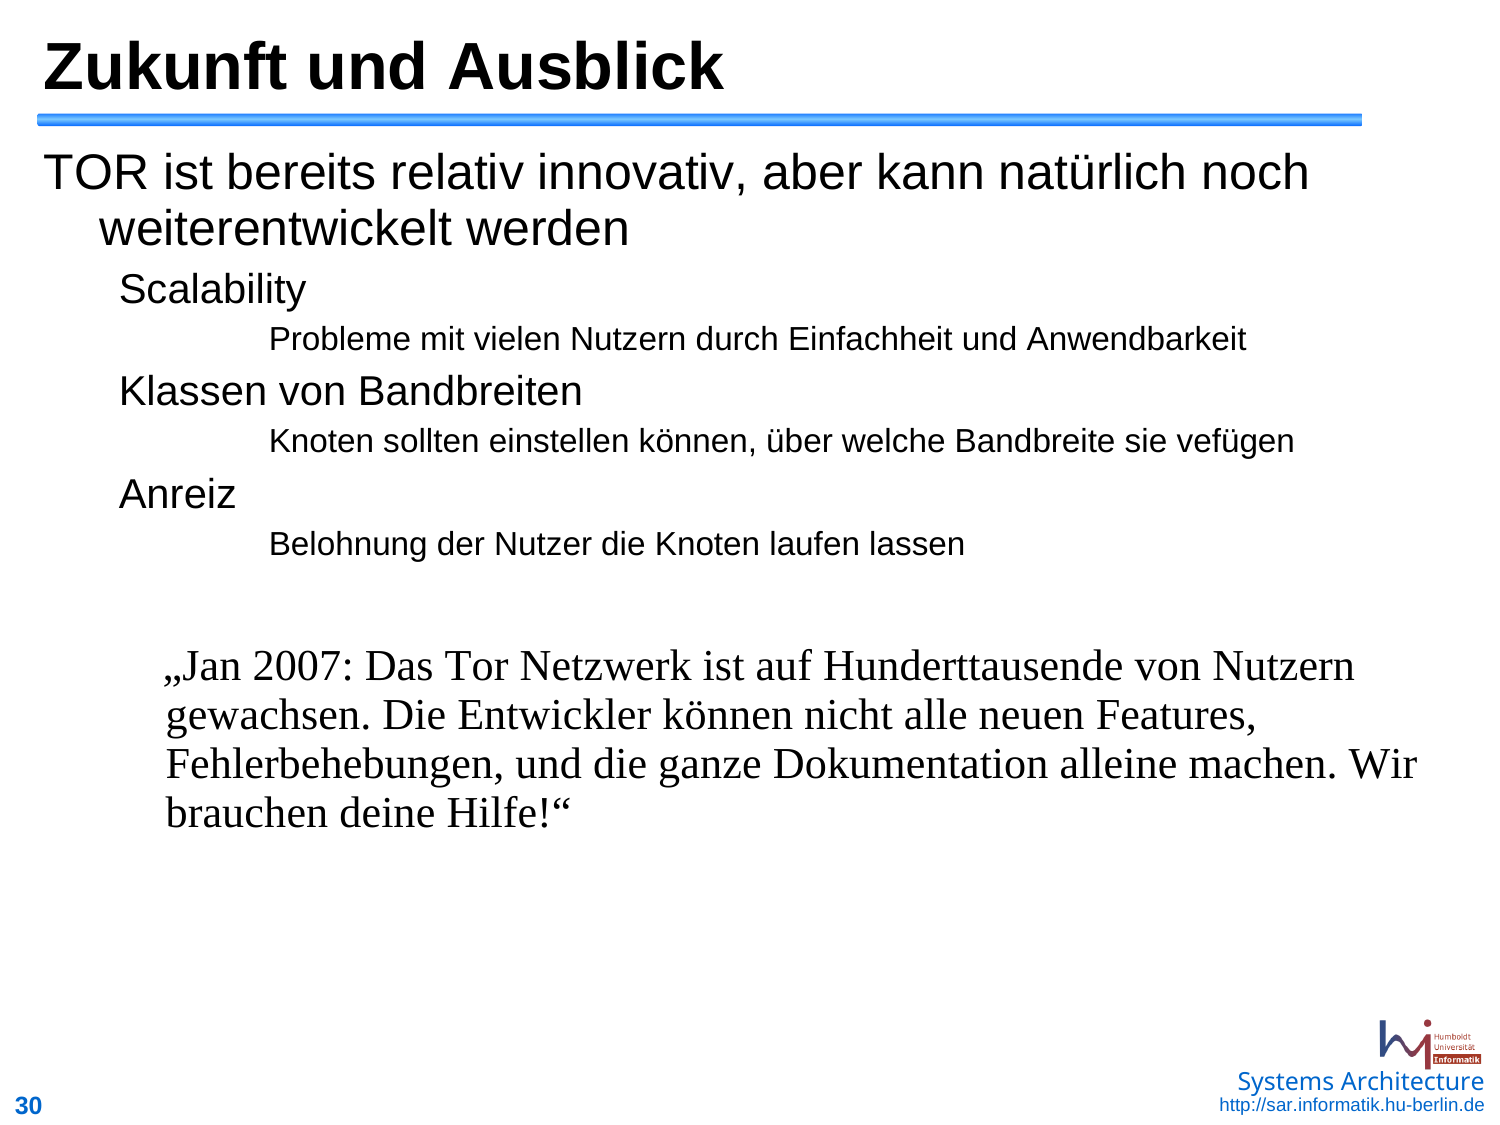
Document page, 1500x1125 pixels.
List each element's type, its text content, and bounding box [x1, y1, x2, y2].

list TOR ist bereits relativ innovativ, aber kann natürlich noch weiterentwickelt werden Scalability Probleme mit vielen Nutzern durch Einfachheit und Anwendbarkeit Klassen von Bandbreiten Knoten sollten einstellen können, über welche Bandbreite sie vefügen Anreiz Belohnung der Nutzer die Knoten laufen lassen „Jan 2007: Das Tor Netzwerk ist auf Hunderttausende von Nutzern gewachsen. Die Entwickler können nicht alle neuen Features, Fehlerbehebungen, und die ganze Dokumentation alleine machen. Wir brauchen deine Hilfe!“ [28, 136, 1500, 1058]
picture [1376, 1058, 1483, 1071]
title Zukunft und Ausblick [28, 19, 1500, 113]
